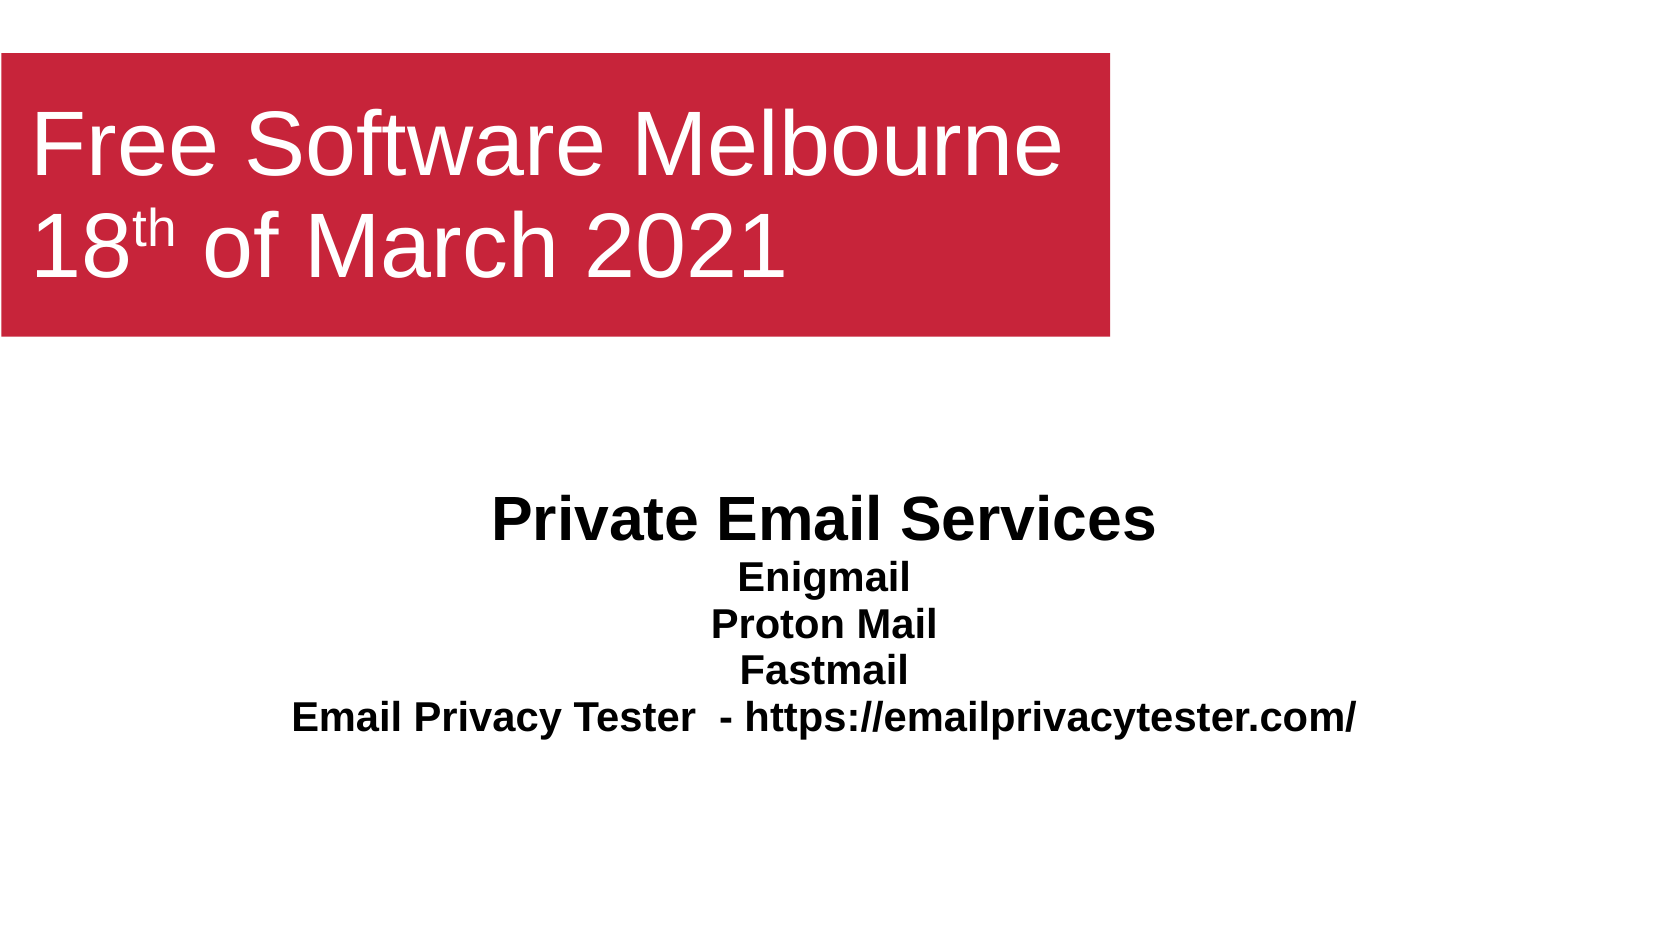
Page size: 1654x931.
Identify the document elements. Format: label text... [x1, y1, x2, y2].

subtitle Private Email Services Enigmail Proton Mail Fastmail Email Privacy Tester - https://emailprivacytester.com/ [18, 484, 1630, 895]
title Free Software Melbourne 18th of March 2021 [1, 53, 1111, 337]
